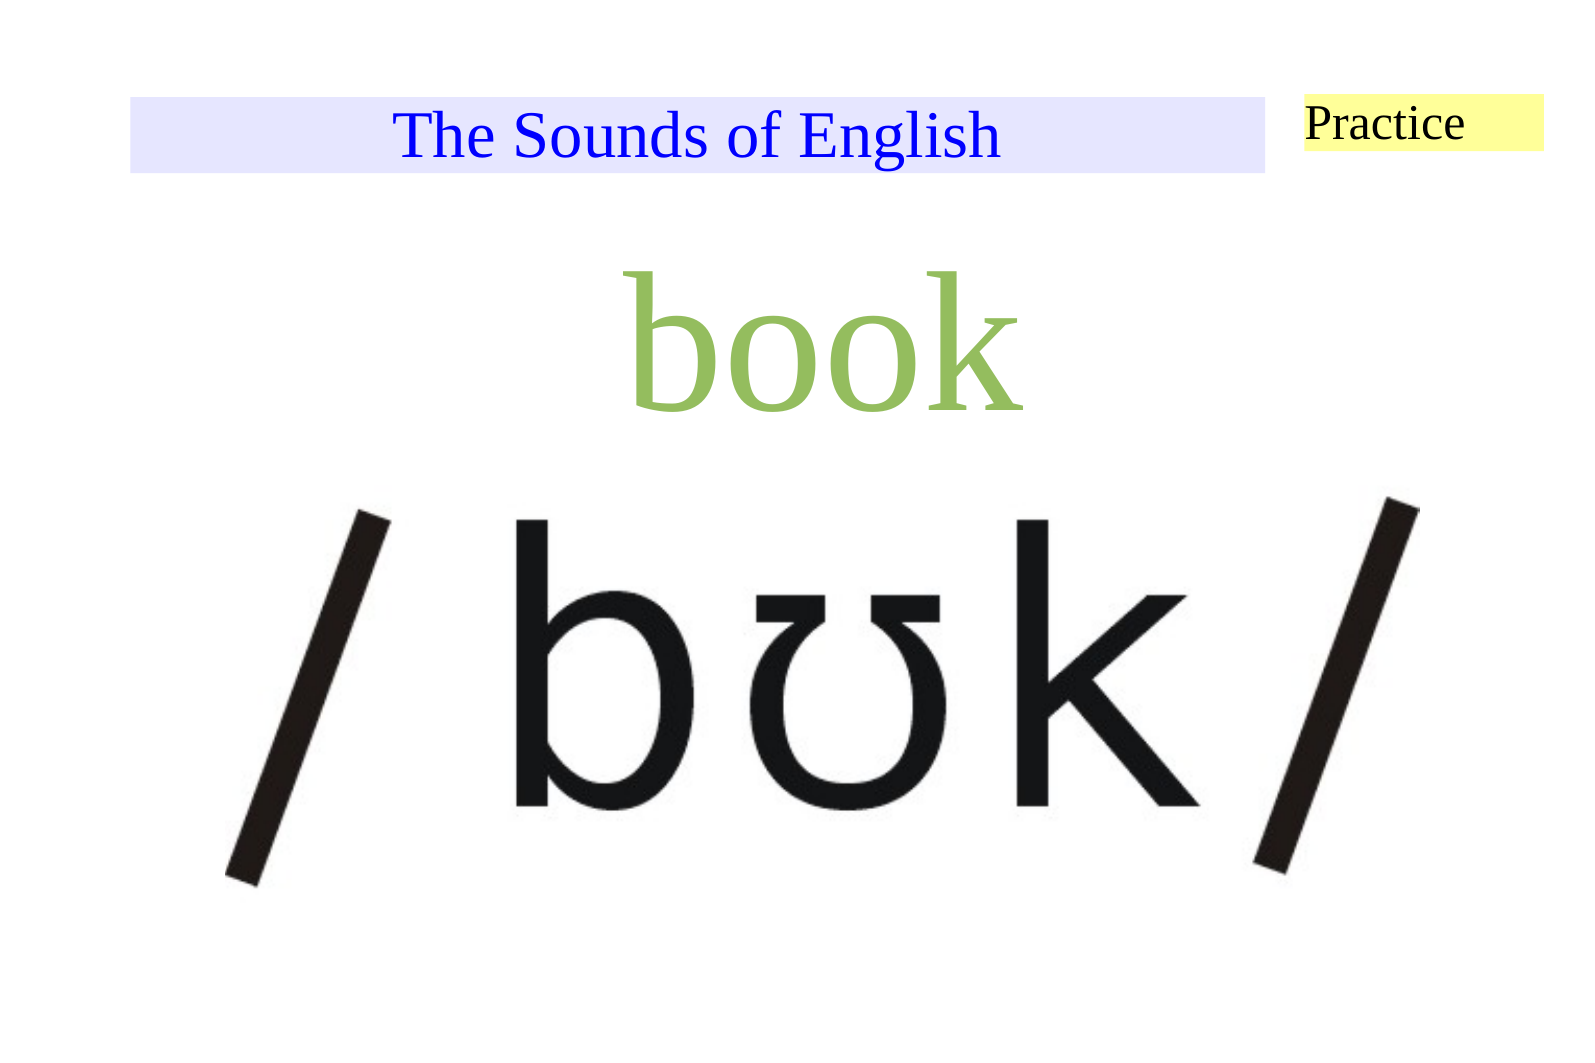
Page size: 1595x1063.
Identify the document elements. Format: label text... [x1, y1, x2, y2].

text_box Practice [1304, 94, 1544, 152]
text_box book [548, 227, 1099, 420]
text_box The Sounds of English [130, 97, 1266, 174]
picture [225, 420, 1420, 903]
